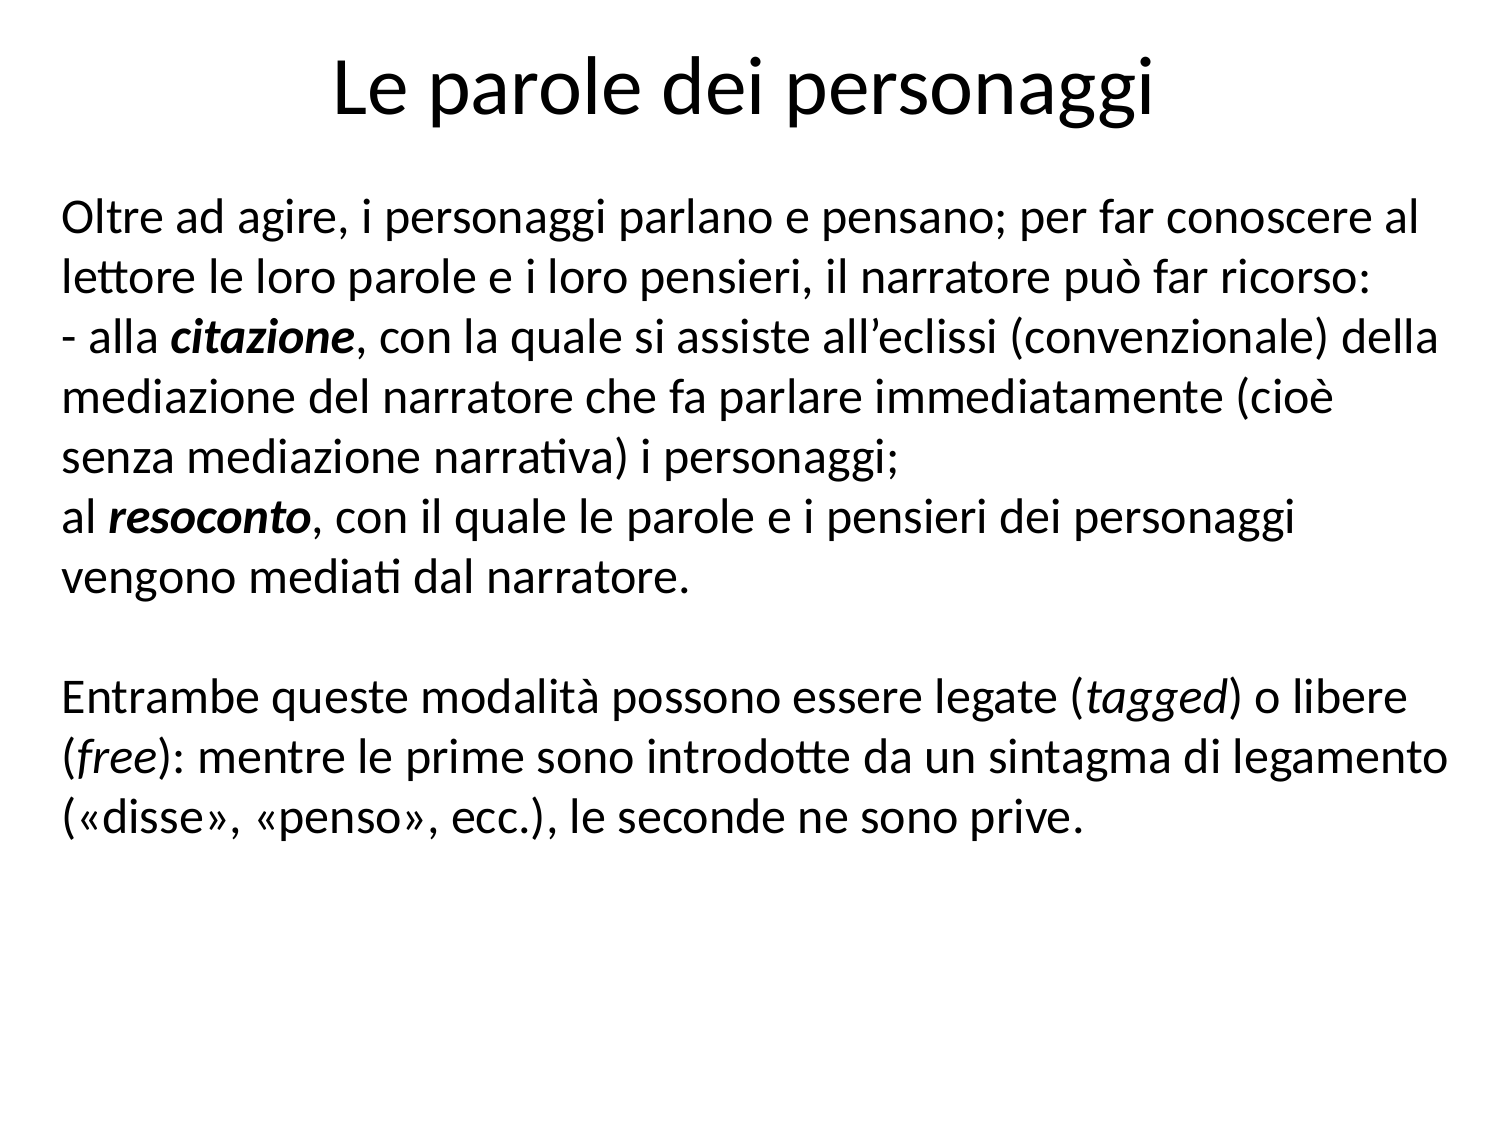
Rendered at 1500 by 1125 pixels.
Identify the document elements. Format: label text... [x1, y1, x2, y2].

text_box Le parole dei personaggi [35, 23, 1454, 143]
text_box Oltre ad agire, i personaggi parlano e pensano; per far conoscere al lettore le loro parole e i loro pensieri, il narratore può far ricorso: - alla citazione, con la quale si assiste all’eclissi (convenzionale) della mediazione del narratore che fa parlare immediatamente (cioè senza mediazione narrativa) i personaggi; al resoconto, con il quale le parole e i pensieri dei personaggi vengono mediati dal narratore. Entrambe queste modalità possono essere legate (tagged) o libere (free): mentre le prime sono introdotte da un sintagma di legamento («disse», «penso», ecc.), le seconde ne sono prive. [46, 175, 1465, 851]
